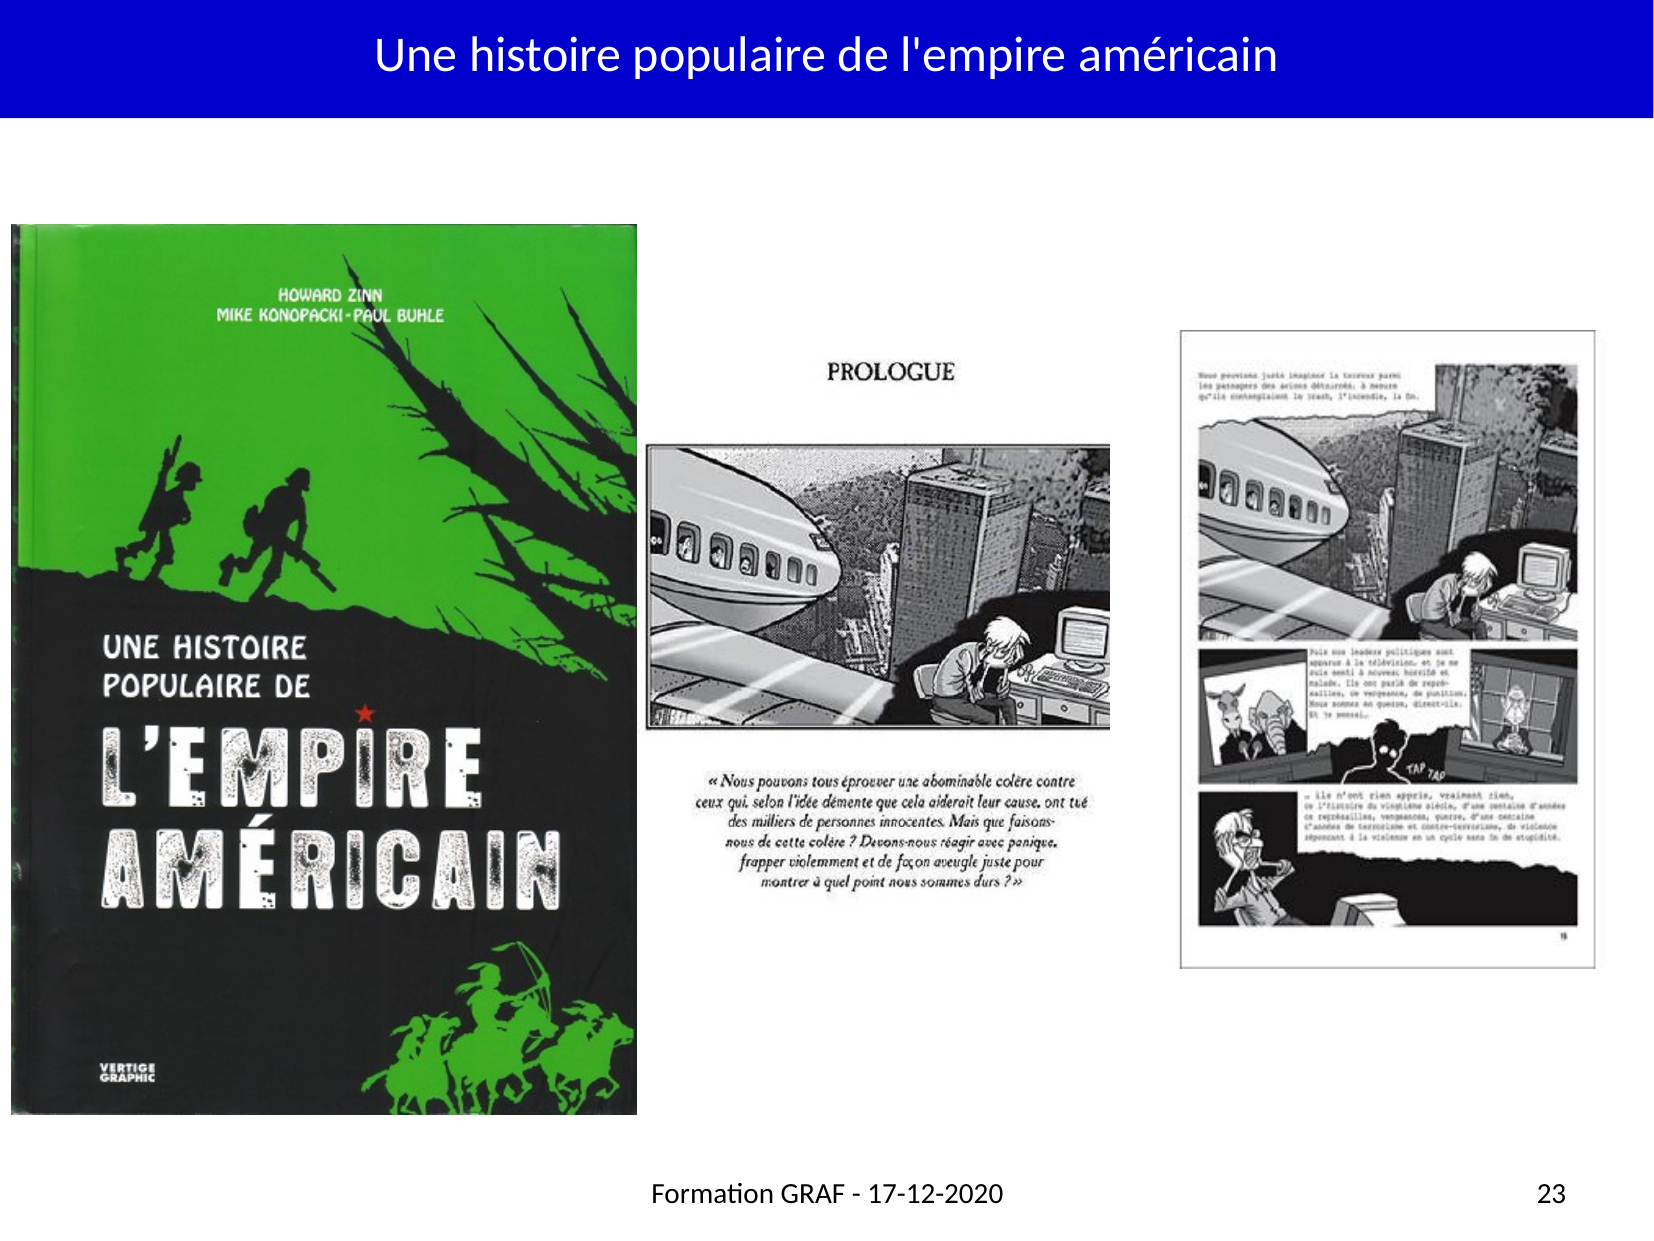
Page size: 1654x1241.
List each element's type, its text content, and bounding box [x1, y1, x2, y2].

picture [11, 224, 1654, 1115]
title Une histoire populaire de l'empire américain [0, 0, 1654, 119]
